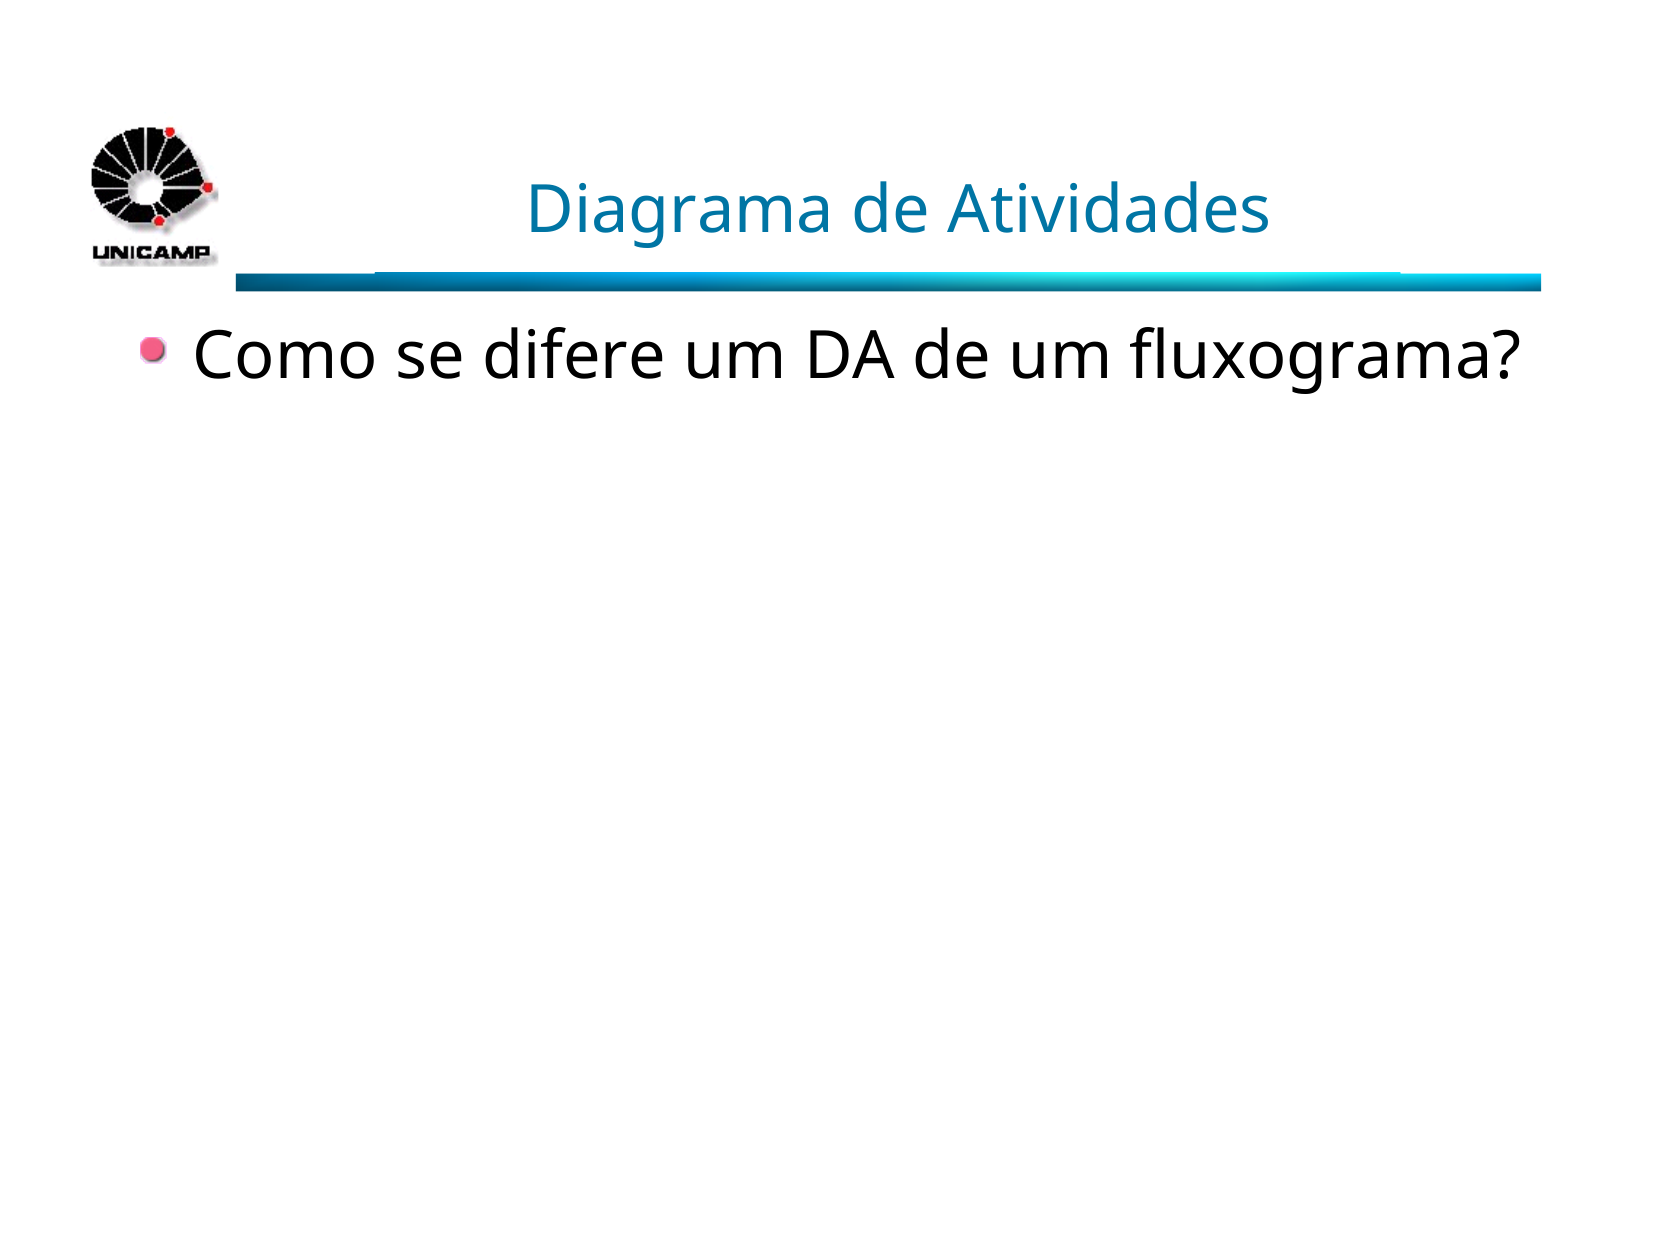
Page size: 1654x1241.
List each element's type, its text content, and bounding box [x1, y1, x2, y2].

list Como se difere um DA de um fluxograma? [121, 309, 1534, 1182]
picture [125, 272, 1654, 295]
title Diagrama de Atividades [264, 42, 1534, 250]
